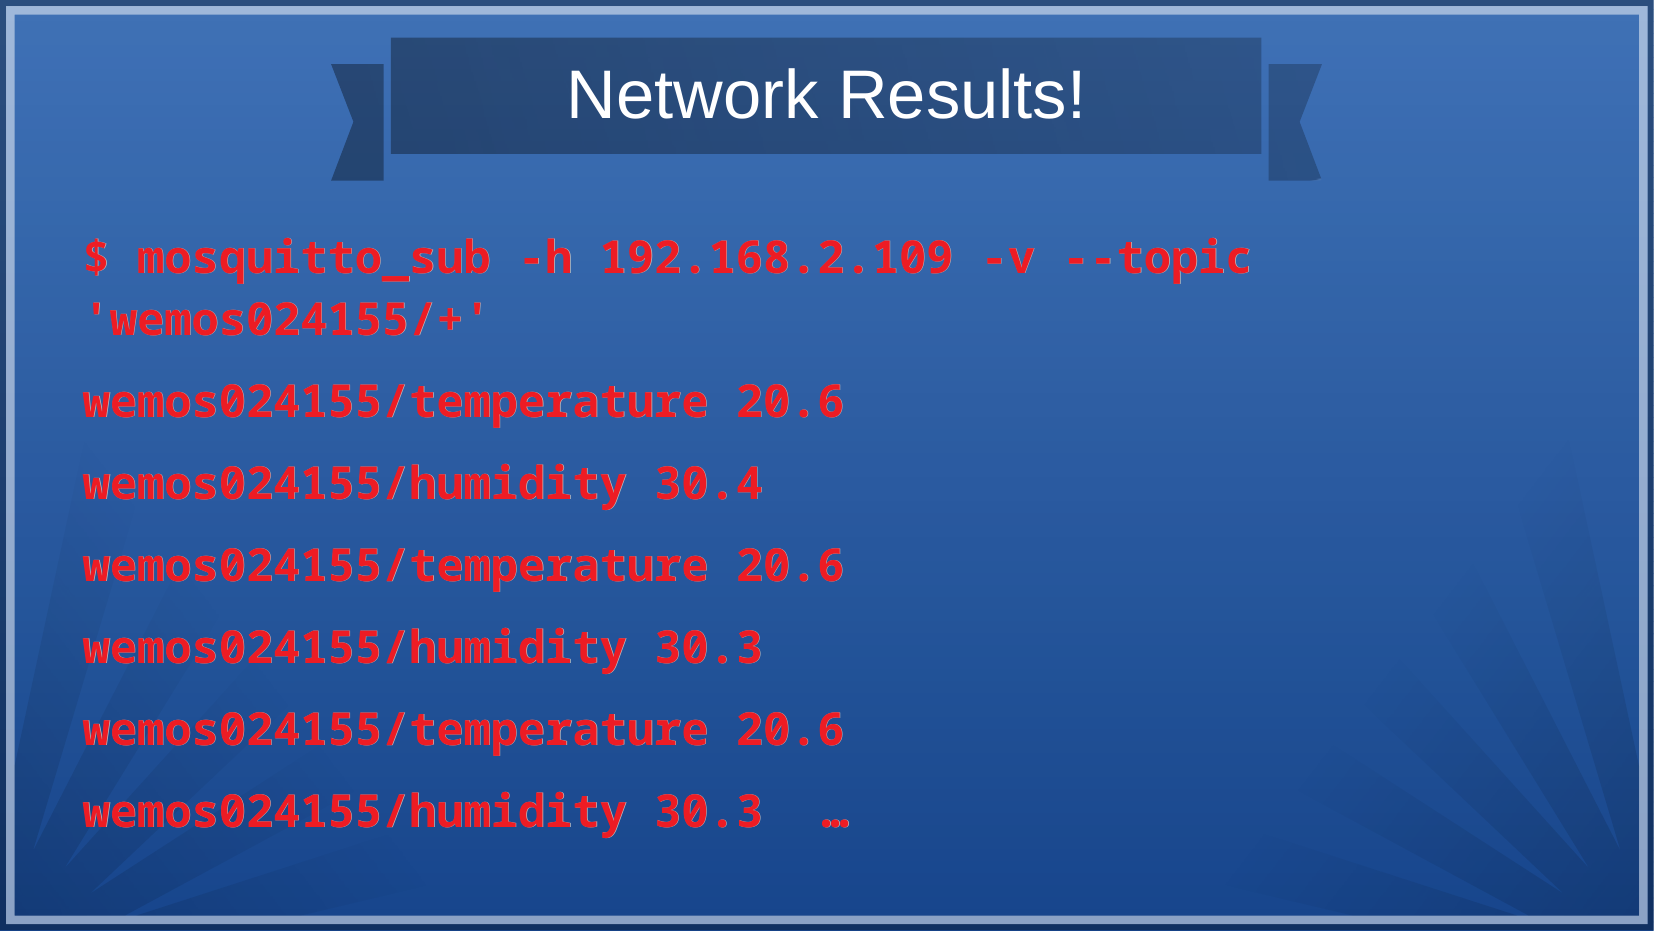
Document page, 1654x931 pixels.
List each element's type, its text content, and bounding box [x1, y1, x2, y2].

list $ mosquitto_sub -h 192.168.2.109 -v --topic 'wemos024155/+' wemos024155/temperature 20.6 wemos024155/humidity 30.4 wemos024155/temperature 20.6 wemos024155/humidity 30.3 wemos024155/temperature 20.6 wemos024155/humidity 30.3 … [82, 224, 1571, 848]
title Network Results! [389, 35, 1264, 154]
